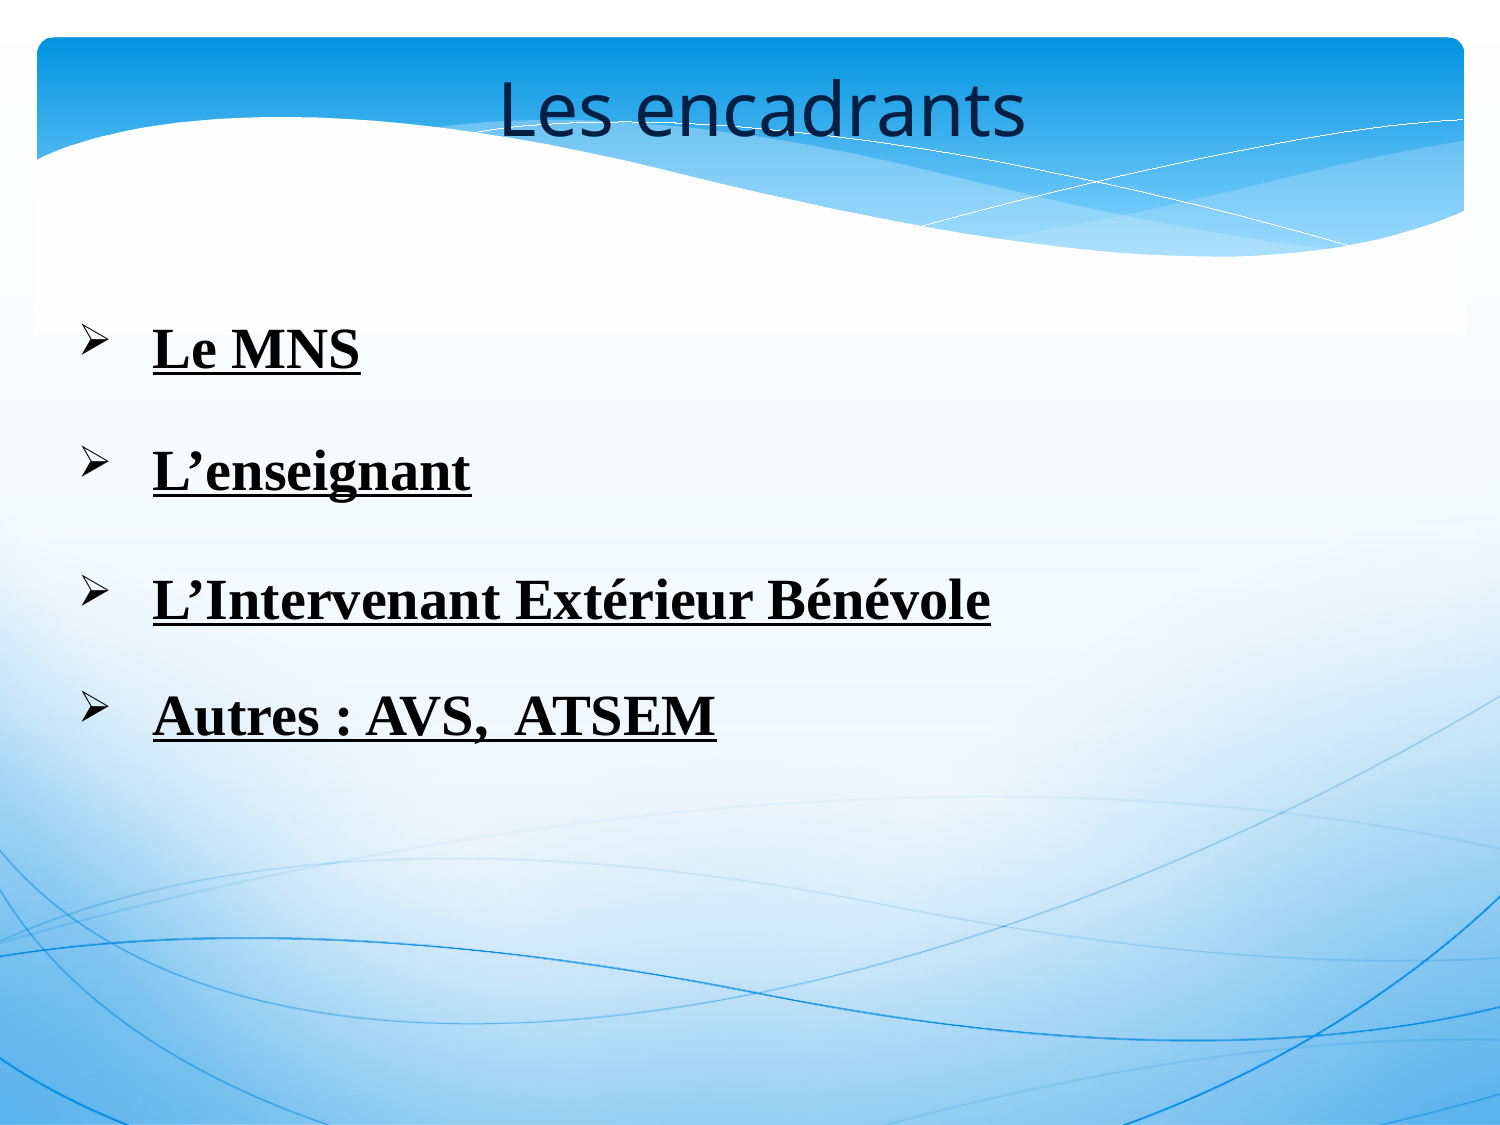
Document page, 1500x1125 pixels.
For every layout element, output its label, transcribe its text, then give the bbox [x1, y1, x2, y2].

text_box Les encadrants [95, 54, 1430, 236]
picture [0, 0, 1500, 1125]
text_box Le MNS L’enseignant L’Intervenant Extérieur Bénévole Autres : AVS, ATSEM [63, 302, 1422, 755]
